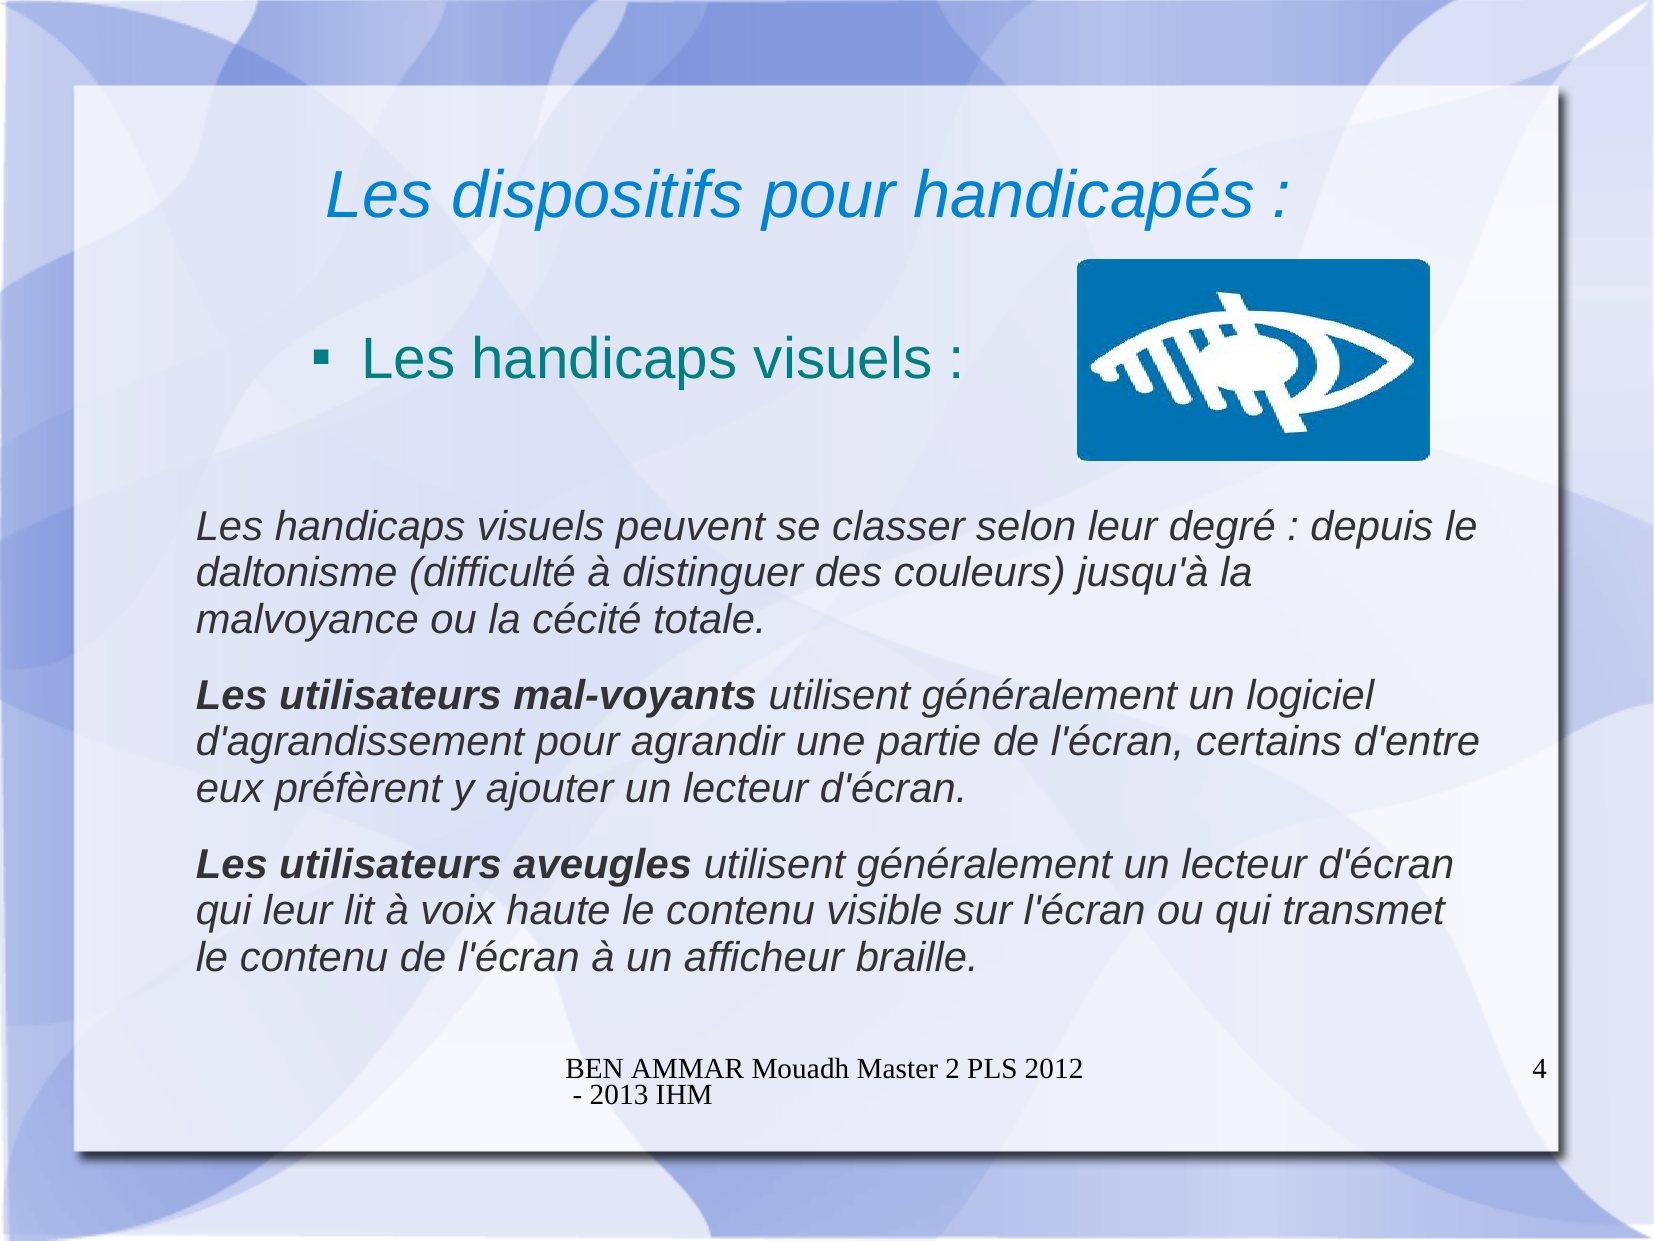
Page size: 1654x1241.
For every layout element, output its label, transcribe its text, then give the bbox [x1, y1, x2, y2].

list Les handicaps visuels : Les handicaps visuels peuvent se classer selon leur degré : depuis le daltonisme (difficulté à distinguer des couleurs) jusqu'à la malvoyance ou la cécité totale. Les utilisateurs mal-voyants utilisent généralement un logiciel d'agrandissement pour agrandir une partie de l'écran, certains d'entre eux préfèrent y ajouter un lecteur d'écran. Les utilisateurs aveugles utilisent généralement un lecteur d'écran qui leur lit à voix haute le contenu visible sur l'écran ou qui transmet le contenu de l'écran à un afficheur braille. [125, 221, 1484, 1085]
title Les dispositifs pour handicapés : [82, 90, 1536, 298]
picture [0, 0, 1654, 1241]
